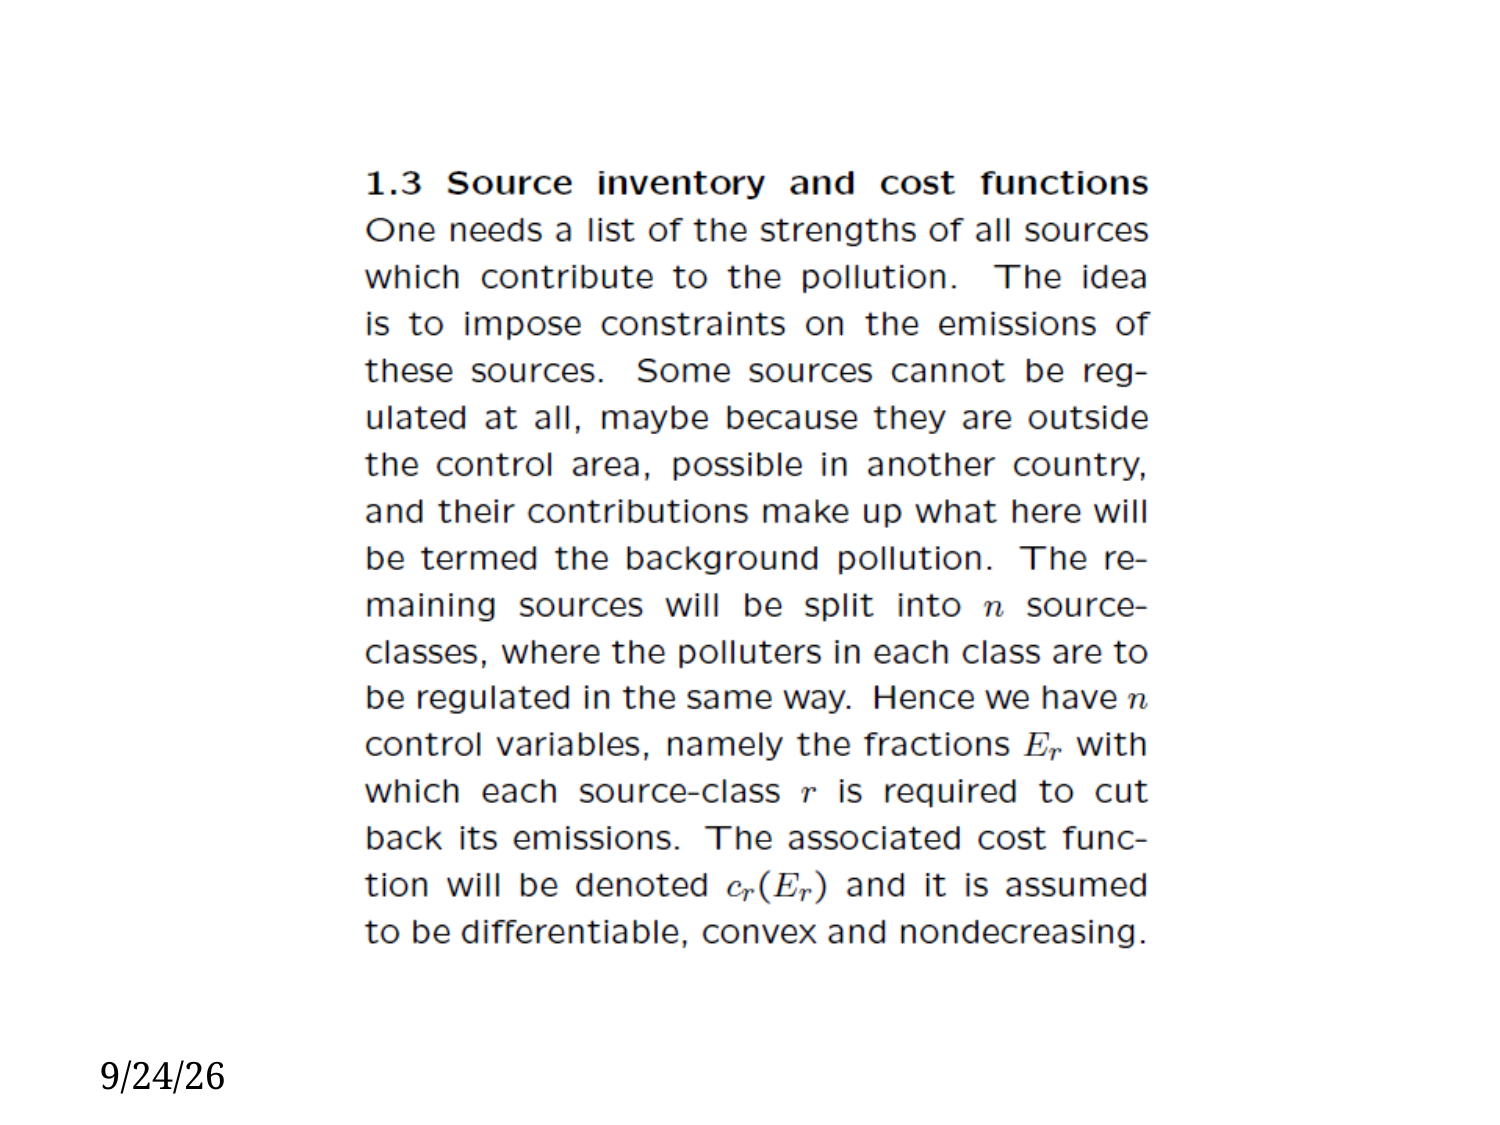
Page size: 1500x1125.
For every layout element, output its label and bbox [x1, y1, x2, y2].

picture [337, 137, 1179, 1014]
